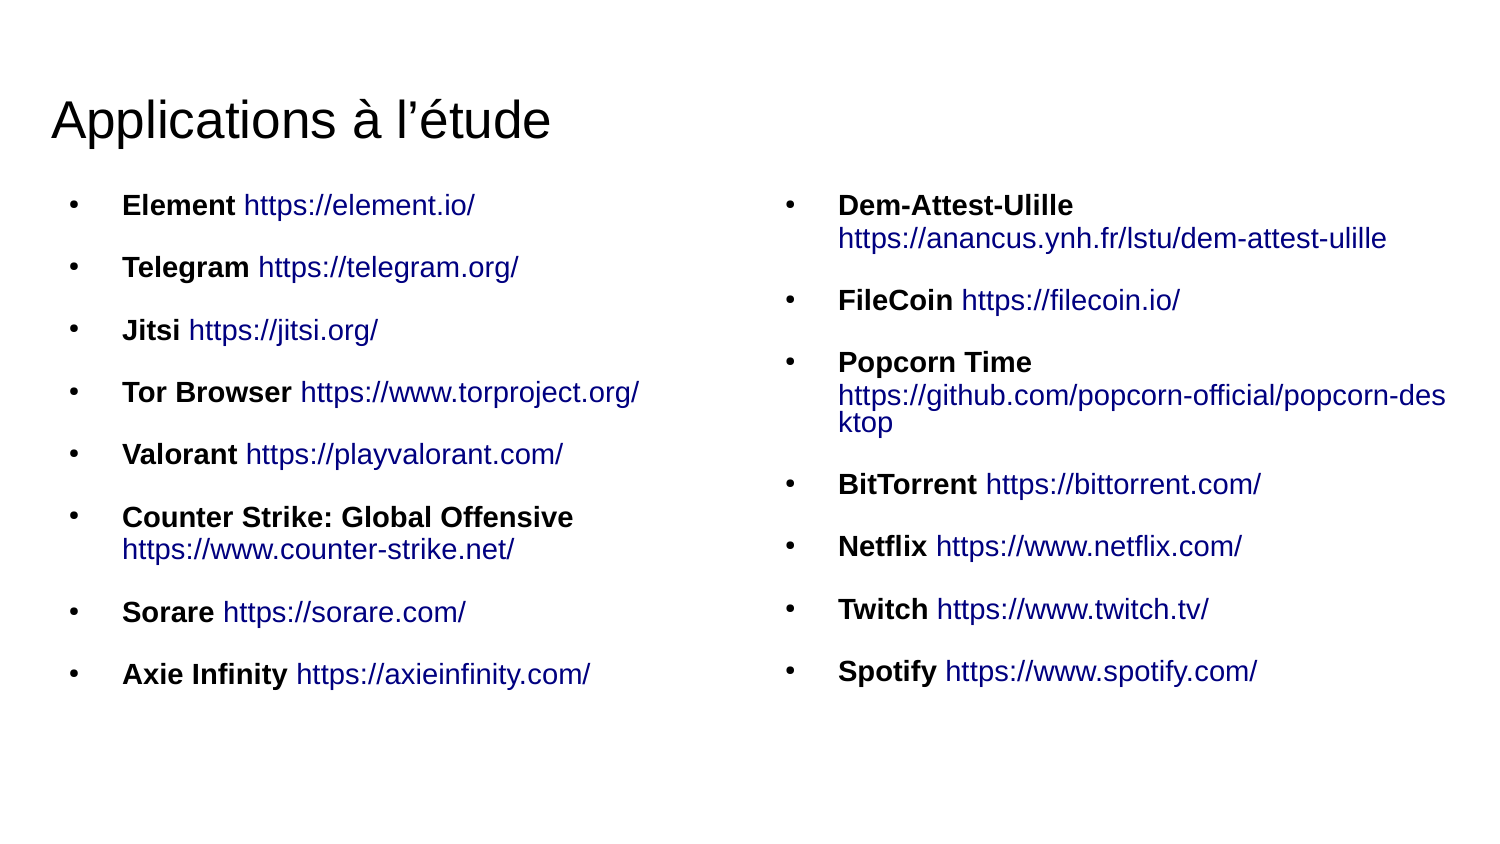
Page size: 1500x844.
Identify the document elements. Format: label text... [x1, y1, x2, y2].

list Element https://element.io/ Telegram https://telegram.org/ Jitsi https://jitsi.org/ Tor Browser https://www.torproject.org/ Valorant https://playvalorant.com/ Counter Strike: Global Offensive https://www.counter-strike.net/ Sorare https://sorare.com/ Axie Infinity https://axieinfinity.com/ [51, 189, 734, 750]
title Applications à l’étude [51, 72, 1449, 167]
list Dem-Attest-Ulille https://anancus.ynh.fr/lstu/dem-attest-ulille FileCoin https://filecoin.io/ Popcorn Time https://github.com/popcorn-official/popcorn-desktop BitTorrent https://bittorrent.com/ Netflix https://www.netflix.com/ Twitch https://www.twitch.tv/ Spotify https://www.spotify.com/ [767, 189, 1450, 750]
